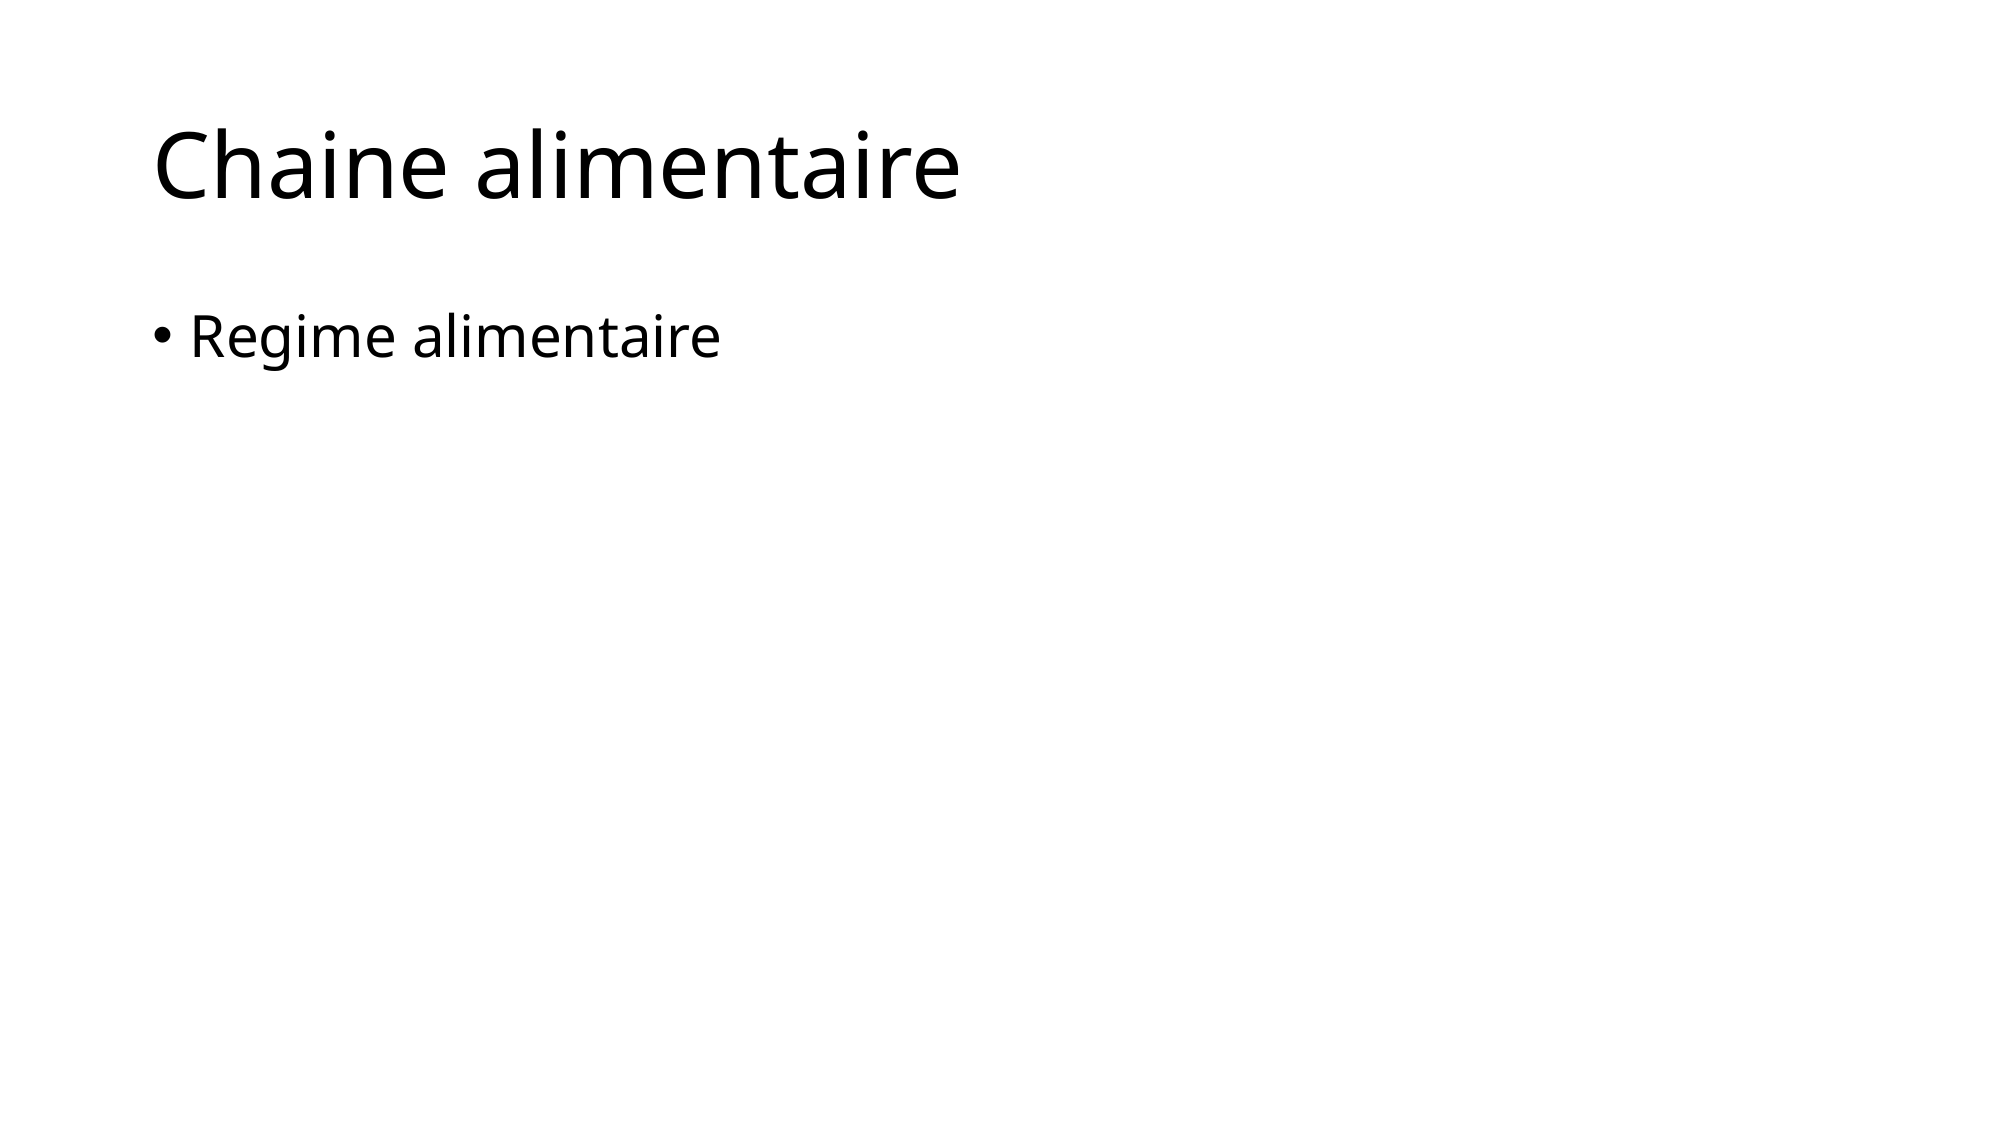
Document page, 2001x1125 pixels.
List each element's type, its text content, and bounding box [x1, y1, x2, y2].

list Regime alimentaire [137, 299, 1863, 1014]
title Chaine alimentaire [137, 59, 1863, 278]
